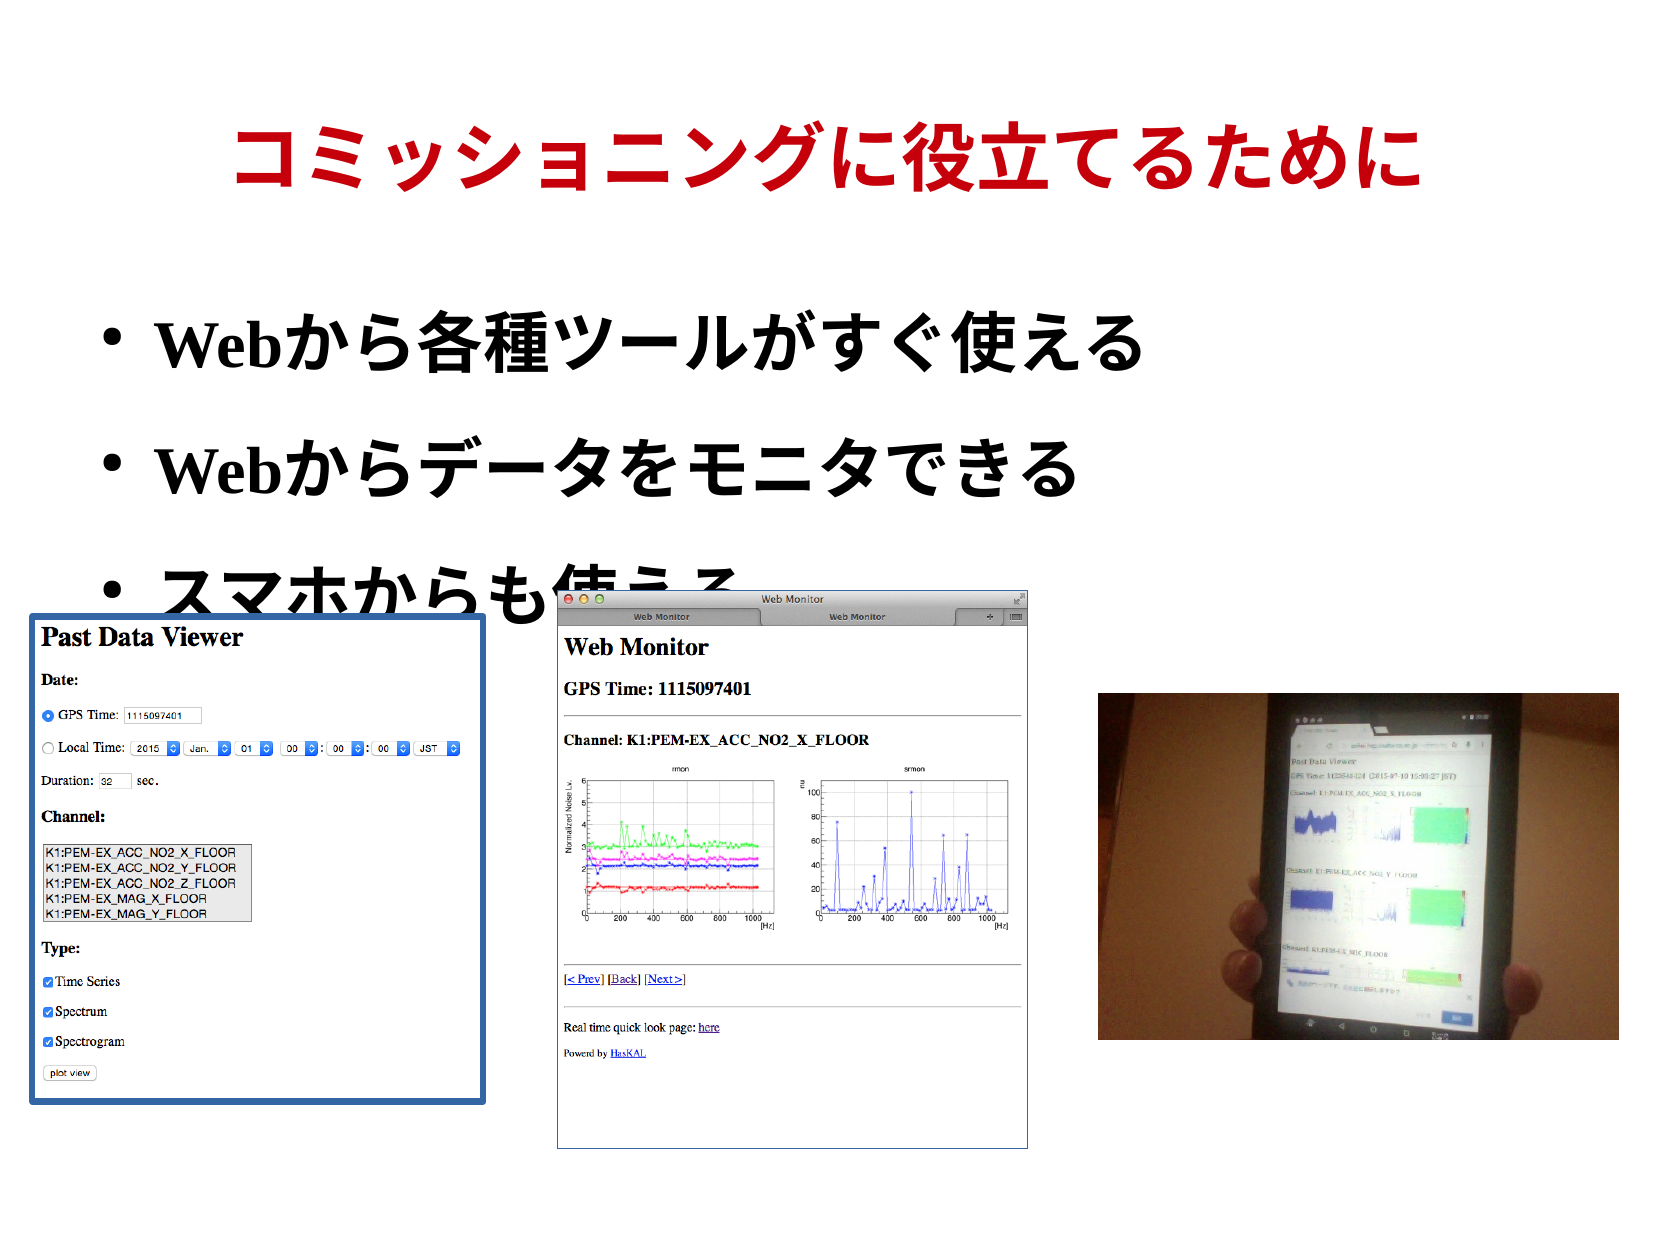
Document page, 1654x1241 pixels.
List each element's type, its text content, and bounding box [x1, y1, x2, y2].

picture [35, 619, 481, 1099]
picture [1098, 693, 1619, 1040]
list Webから各種ツールがすぐ使える Webからデータをモニタできる スマホからも使える [82, 290, 1571, 1010]
title コミッショニングに役立てるために [82, 49, 1571, 257]
picture [557, 590, 1028, 1149]
